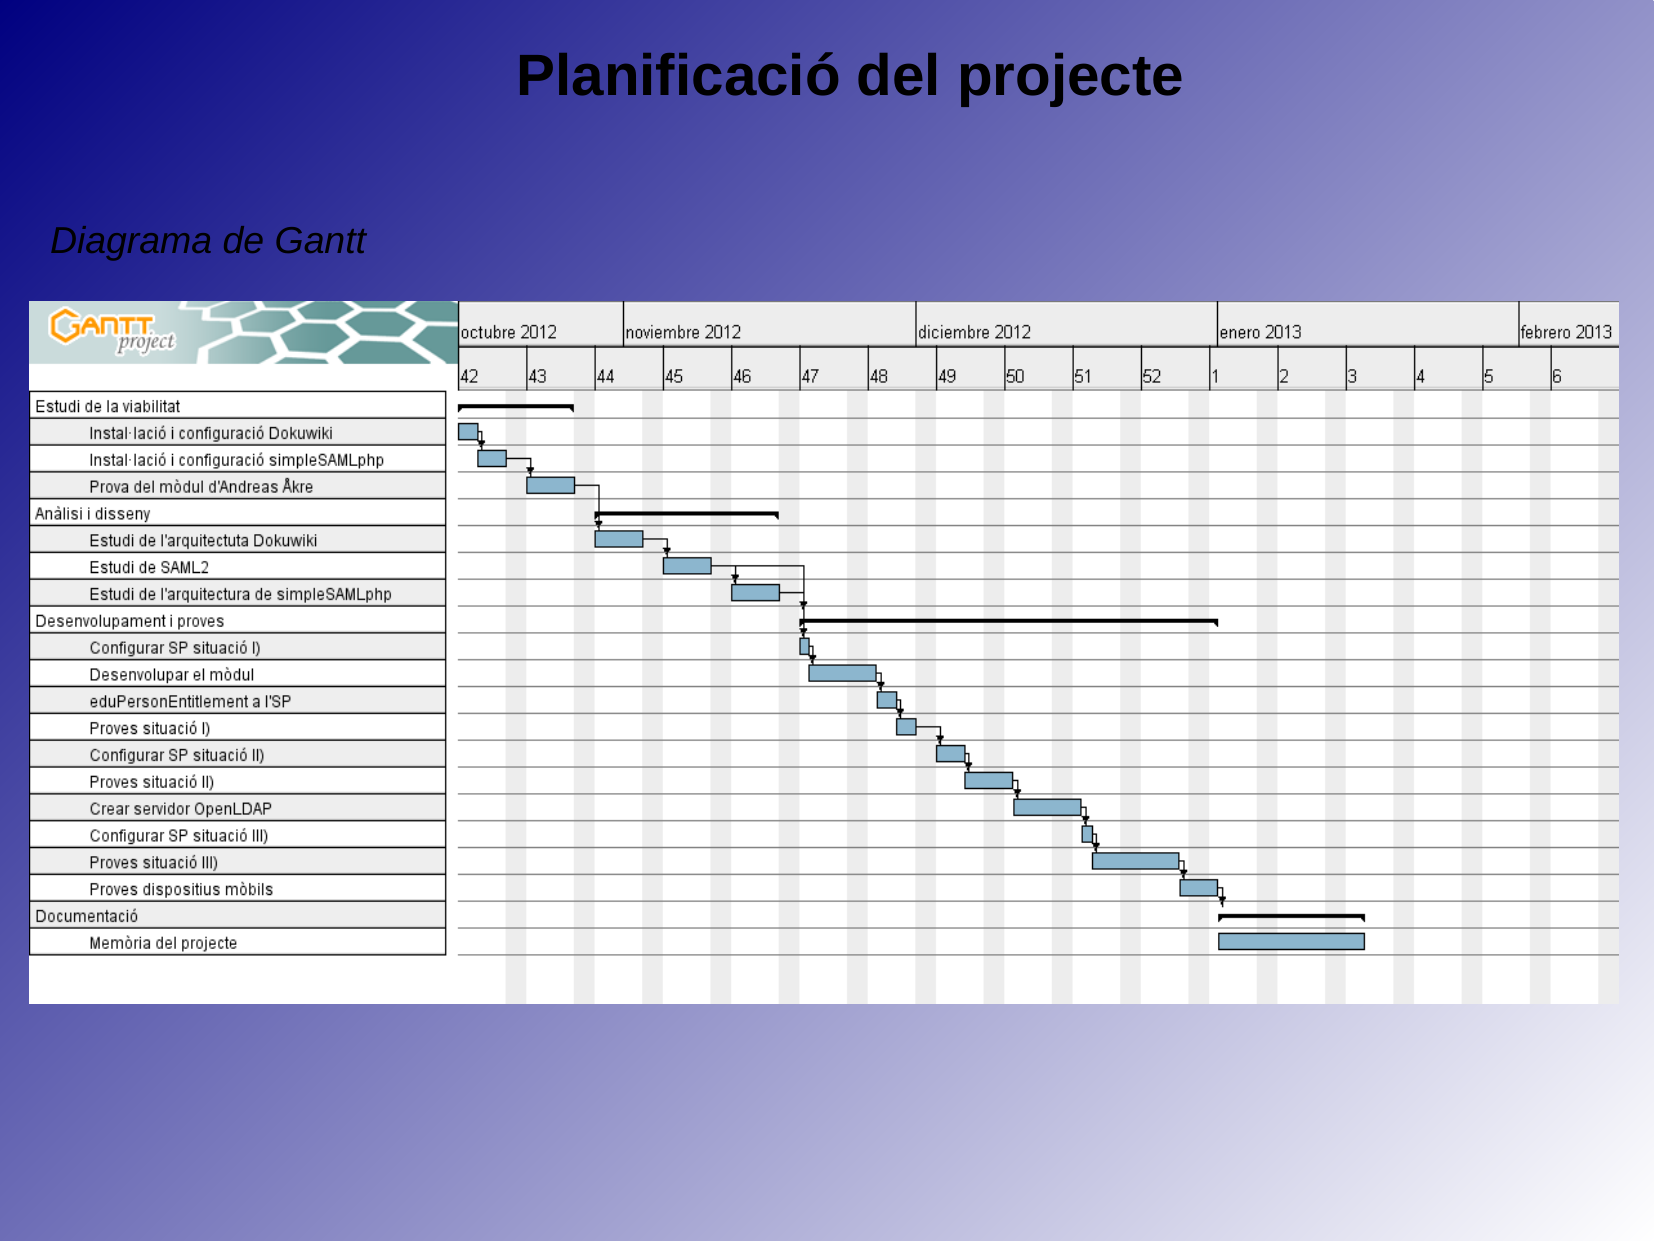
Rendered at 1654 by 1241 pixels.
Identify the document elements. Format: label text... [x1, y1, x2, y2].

text_box Diagrama de Gantt [35, 212, 382, 270]
text_box Planificació del projecte [502, 35, 1200, 116]
picture [29, 301, 1619, 1004]
